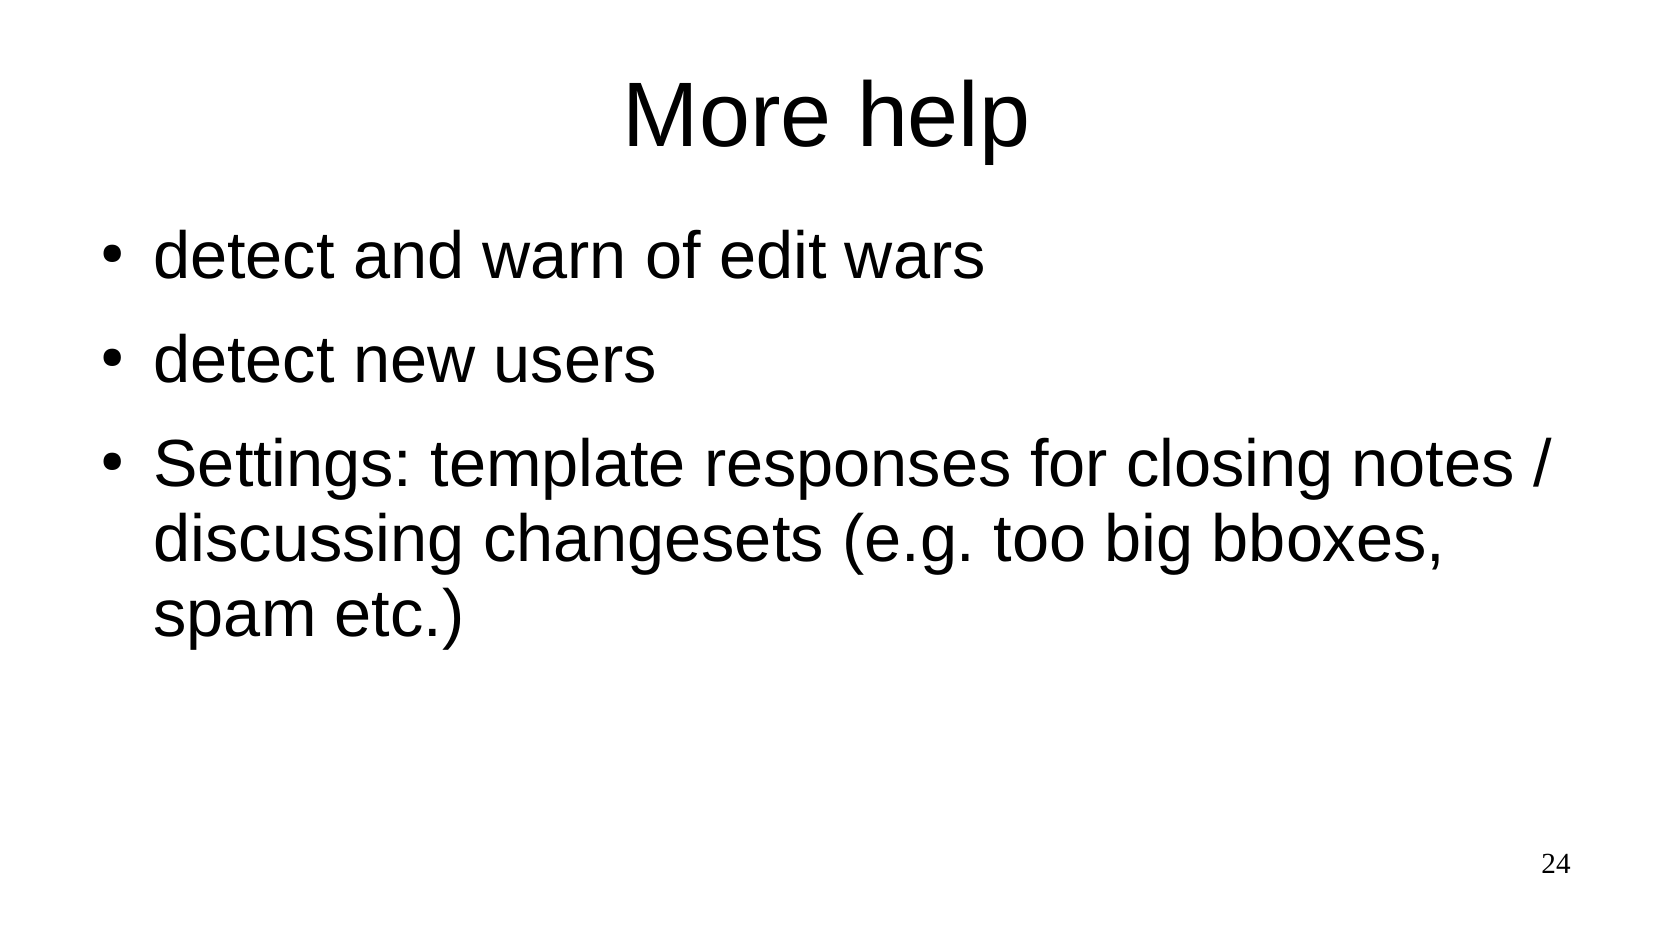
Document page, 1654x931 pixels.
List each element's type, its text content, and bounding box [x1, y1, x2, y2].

list detect and warn of edit wars detect new users Settings: template responses for closing notes / discussing changesets (e.g. too big bboxes, spam etc.) [82, 217, 1571, 758]
title More help [82, 37, 1571, 193]
